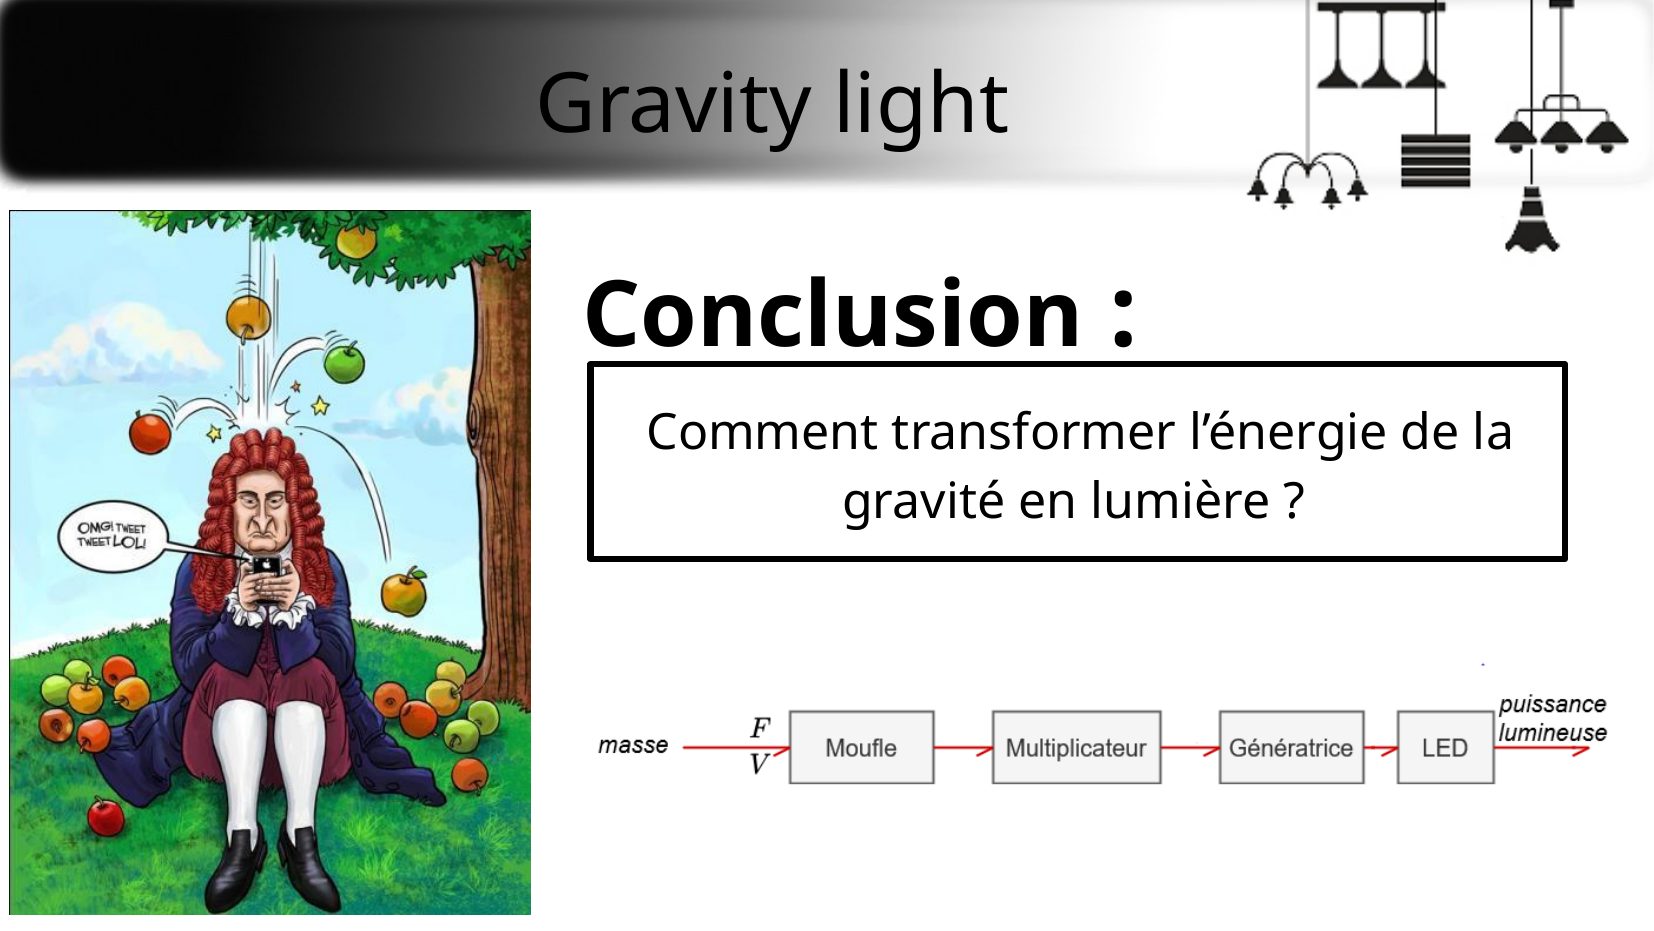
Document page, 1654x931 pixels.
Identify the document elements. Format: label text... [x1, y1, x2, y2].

text_box Comment transformer l’énergie de la gravité en lumière ? [608, 388, 1553, 543]
text_box Gravity light [195, 35, 1351, 166]
picture [0, 0, 1654, 931]
title Conclusion : [582, 229, 1619, 385]
